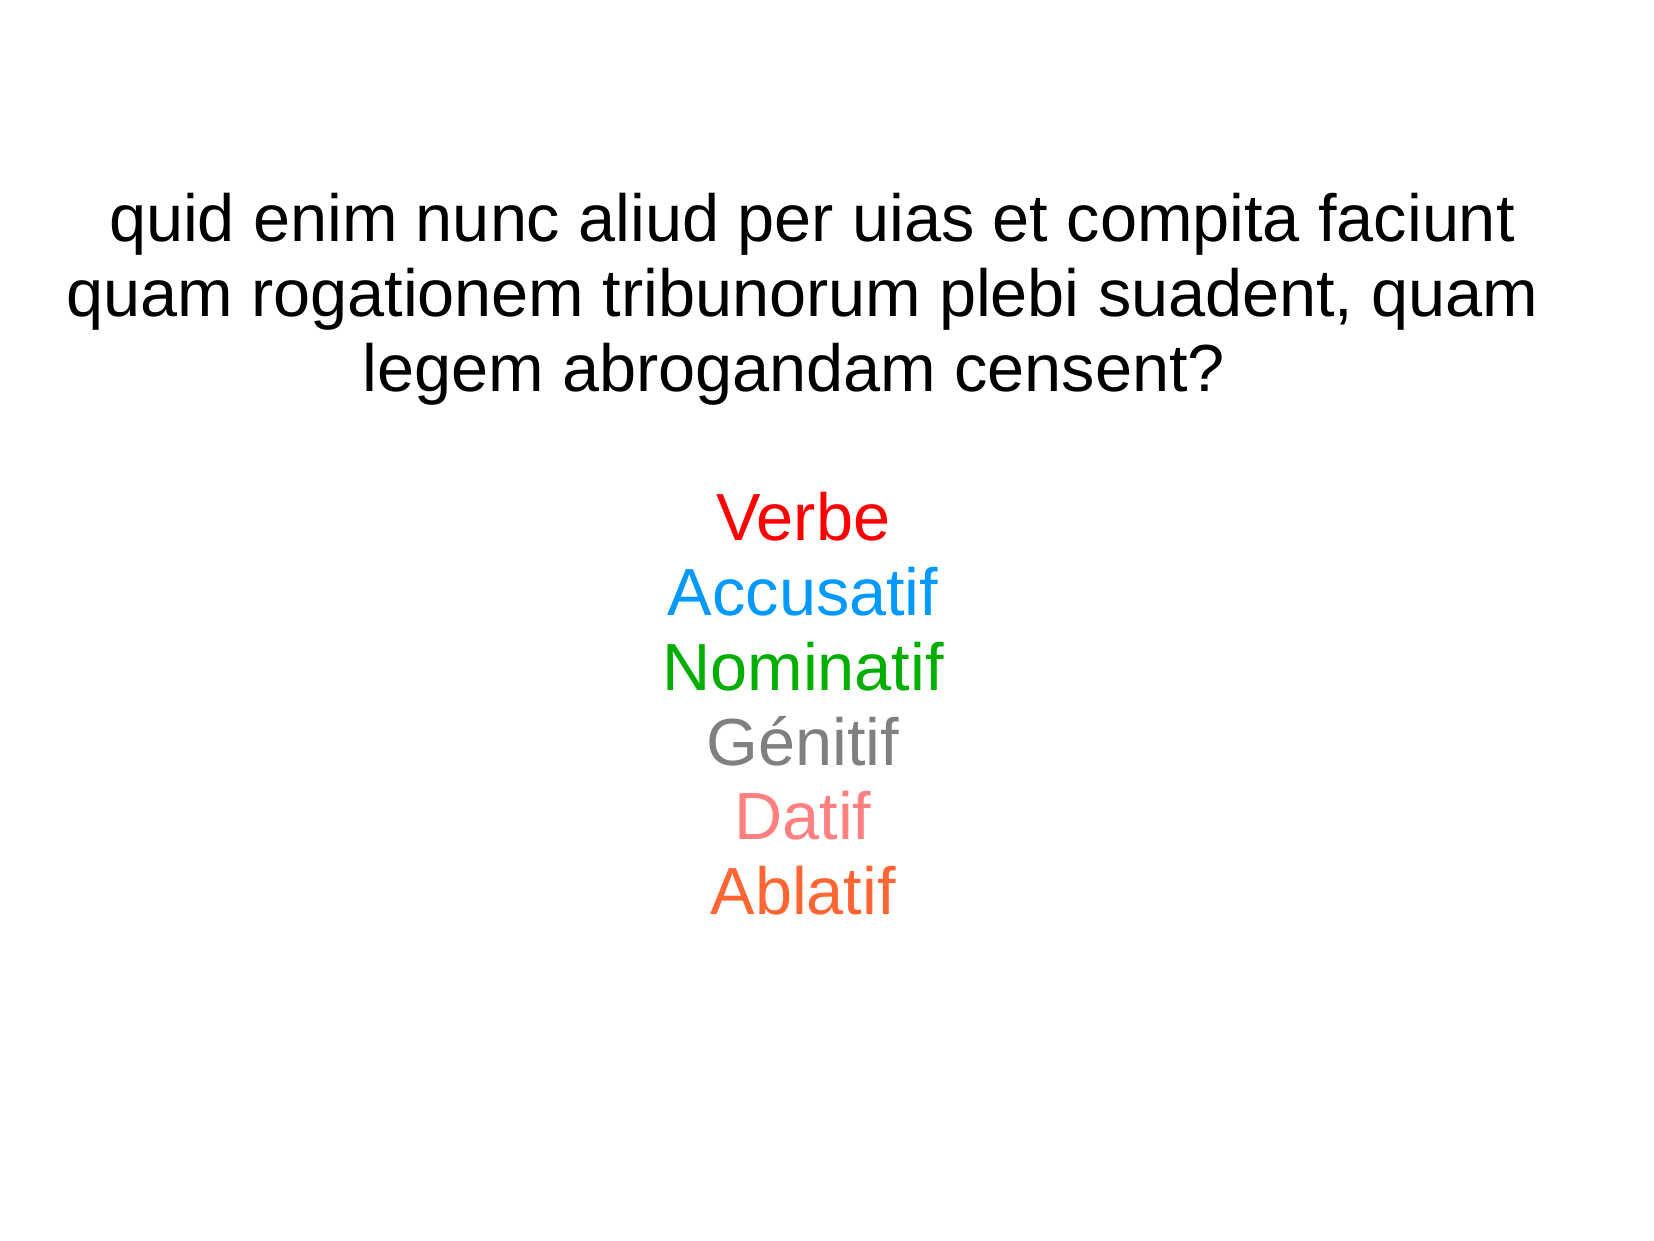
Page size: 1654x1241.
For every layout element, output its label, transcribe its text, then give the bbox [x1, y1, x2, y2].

subtitle quid enim nunc aliud per uias et compita faciunt quam rogationem tribunorum plebi suadent, quam legem abrogandam censent? Verbe Accusatif Nominatif Génitif Datif Ablatif [59, 115, 1548, 995]
